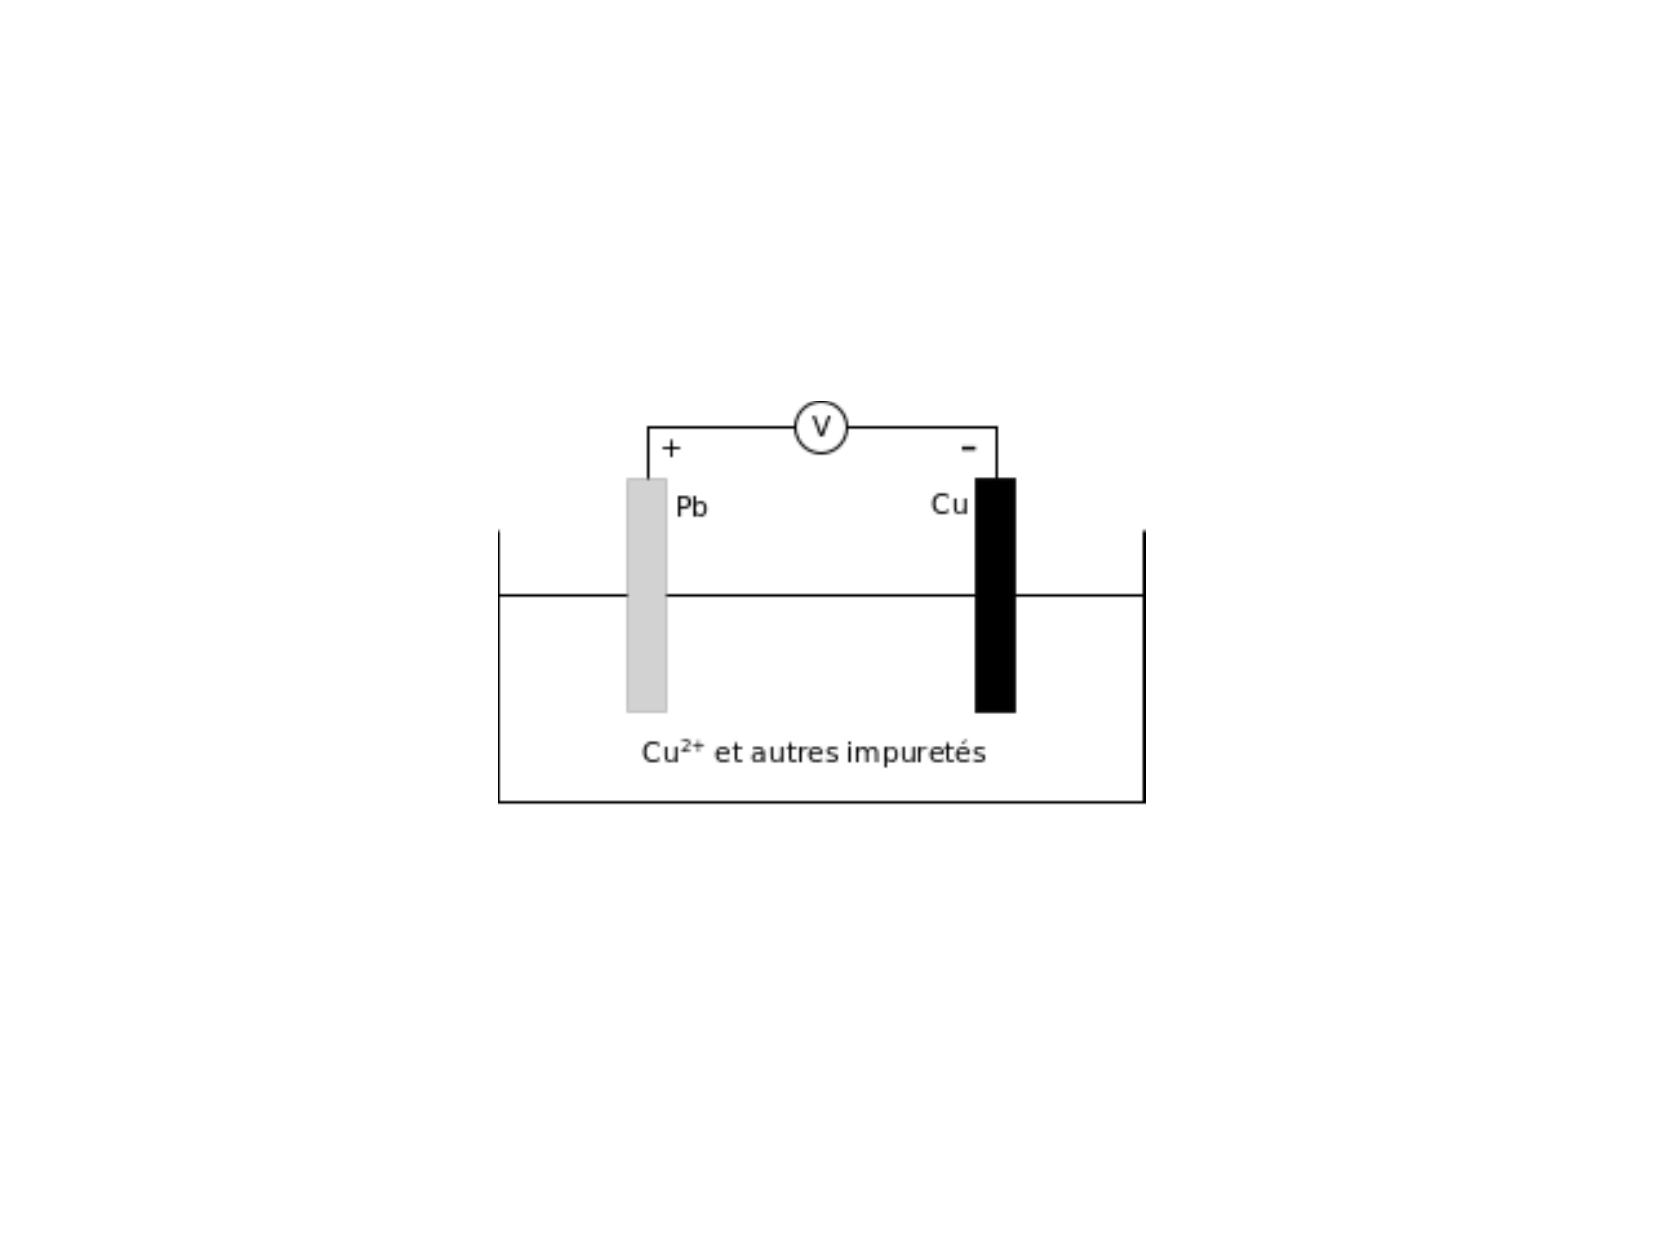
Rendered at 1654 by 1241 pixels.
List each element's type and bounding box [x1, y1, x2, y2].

picture [498, 401, 1146, 807]
